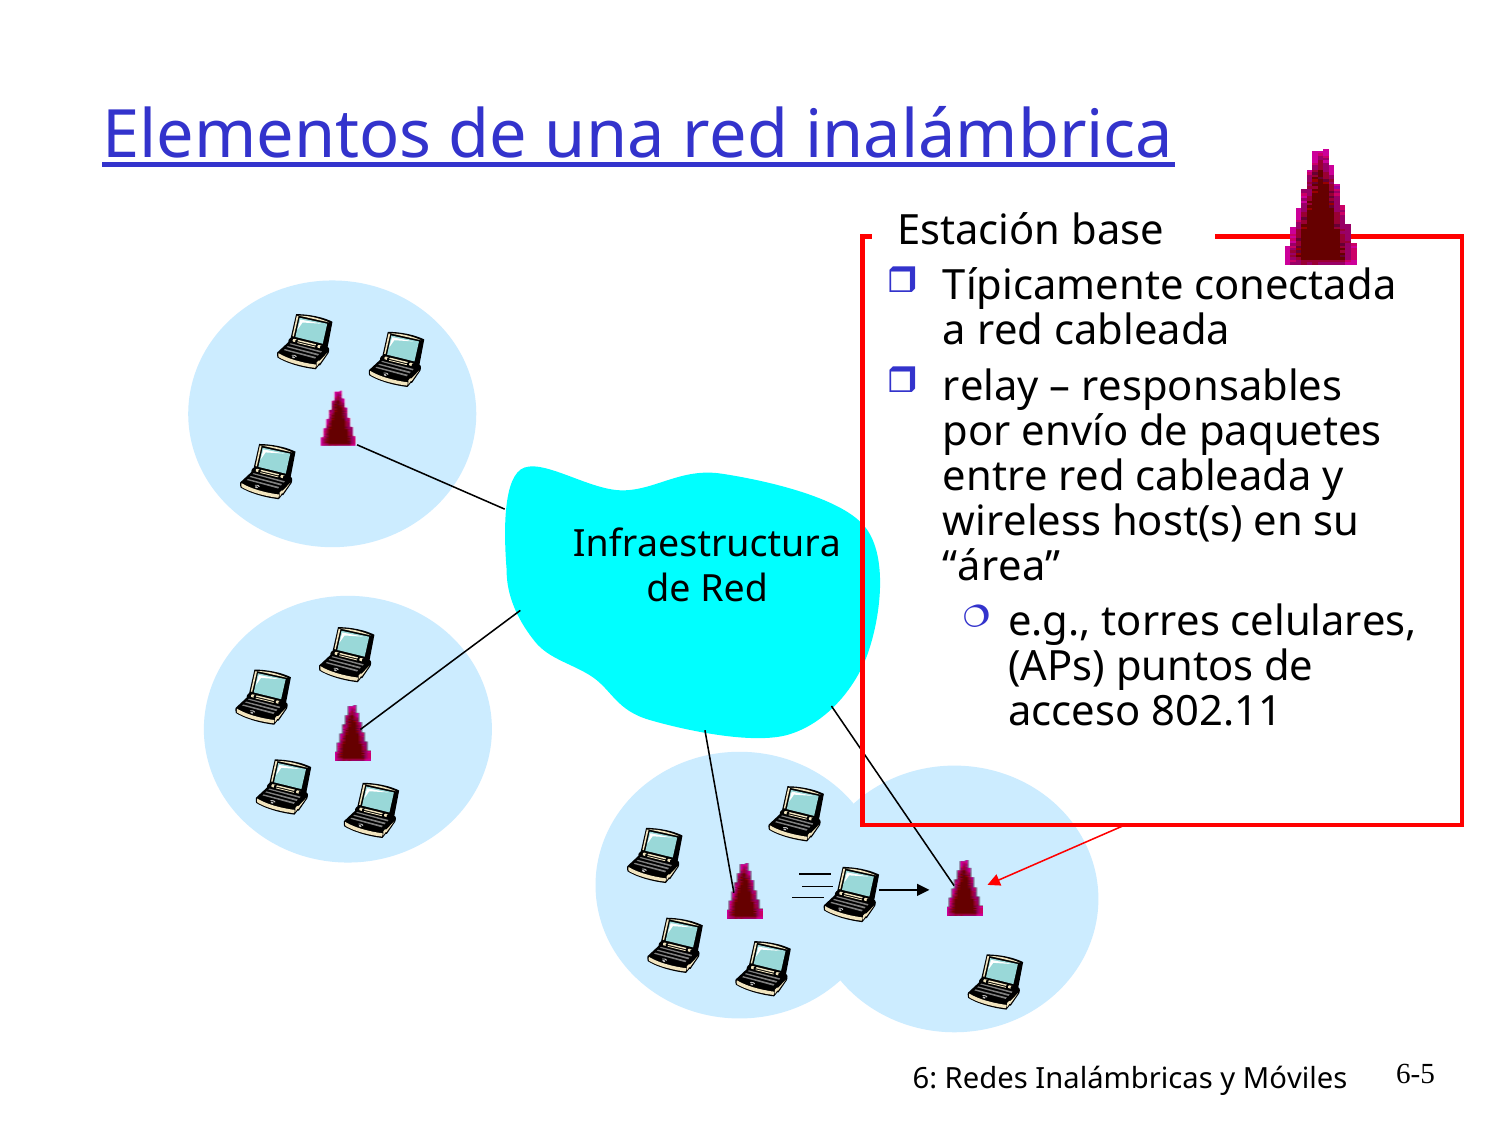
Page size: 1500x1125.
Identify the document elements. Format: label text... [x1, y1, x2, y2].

picture [637, 897, 703, 973]
text_box [188, 280, 477, 548]
picture [616, 808, 683, 884]
picture [758, 766, 824, 842]
picture [335, 705, 371, 761]
picture [725, 921, 791, 997]
picture [229, 424, 296, 500]
picture [957, 934, 1024, 1010]
text_box [595, 751, 1099, 1033]
picture [947, 860, 983, 916]
picture [225, 649, 291, 725]
text_box [865, 783, 909, 823]
picture [308, 607, 375, 683]
text_box [865, 526, 871, 661]
picture [1285, 149, 1357, 265]
picture [358, 311, 425, 387]
text_box [885, 765, 1073, 823]
picture [727, 863, 763, 920]
picture [333, 762, 400, 838]
title Elementos de una red inalámbrica [87, 37, 1363, 225]
text_box Estación base Típicamente conectada a red cableada relay – responsables por envío de paquetes entre red cableada y wireless host(s) en su “área” e.g., torres celulares, (APs) puntos de acceso 802.11 [871, 200, 1436, 678]
text_box Infraestructura de Red [558, 510, 857, 617]
picture [245, 739, 312, 815]
picture [266, 294, 333, 370]
text_box [203, 595, 492, 863]
picture [320, 390, 356, 446]
text_box [505, 466, 860, 739]
picture [813, 847, 880, 923]
